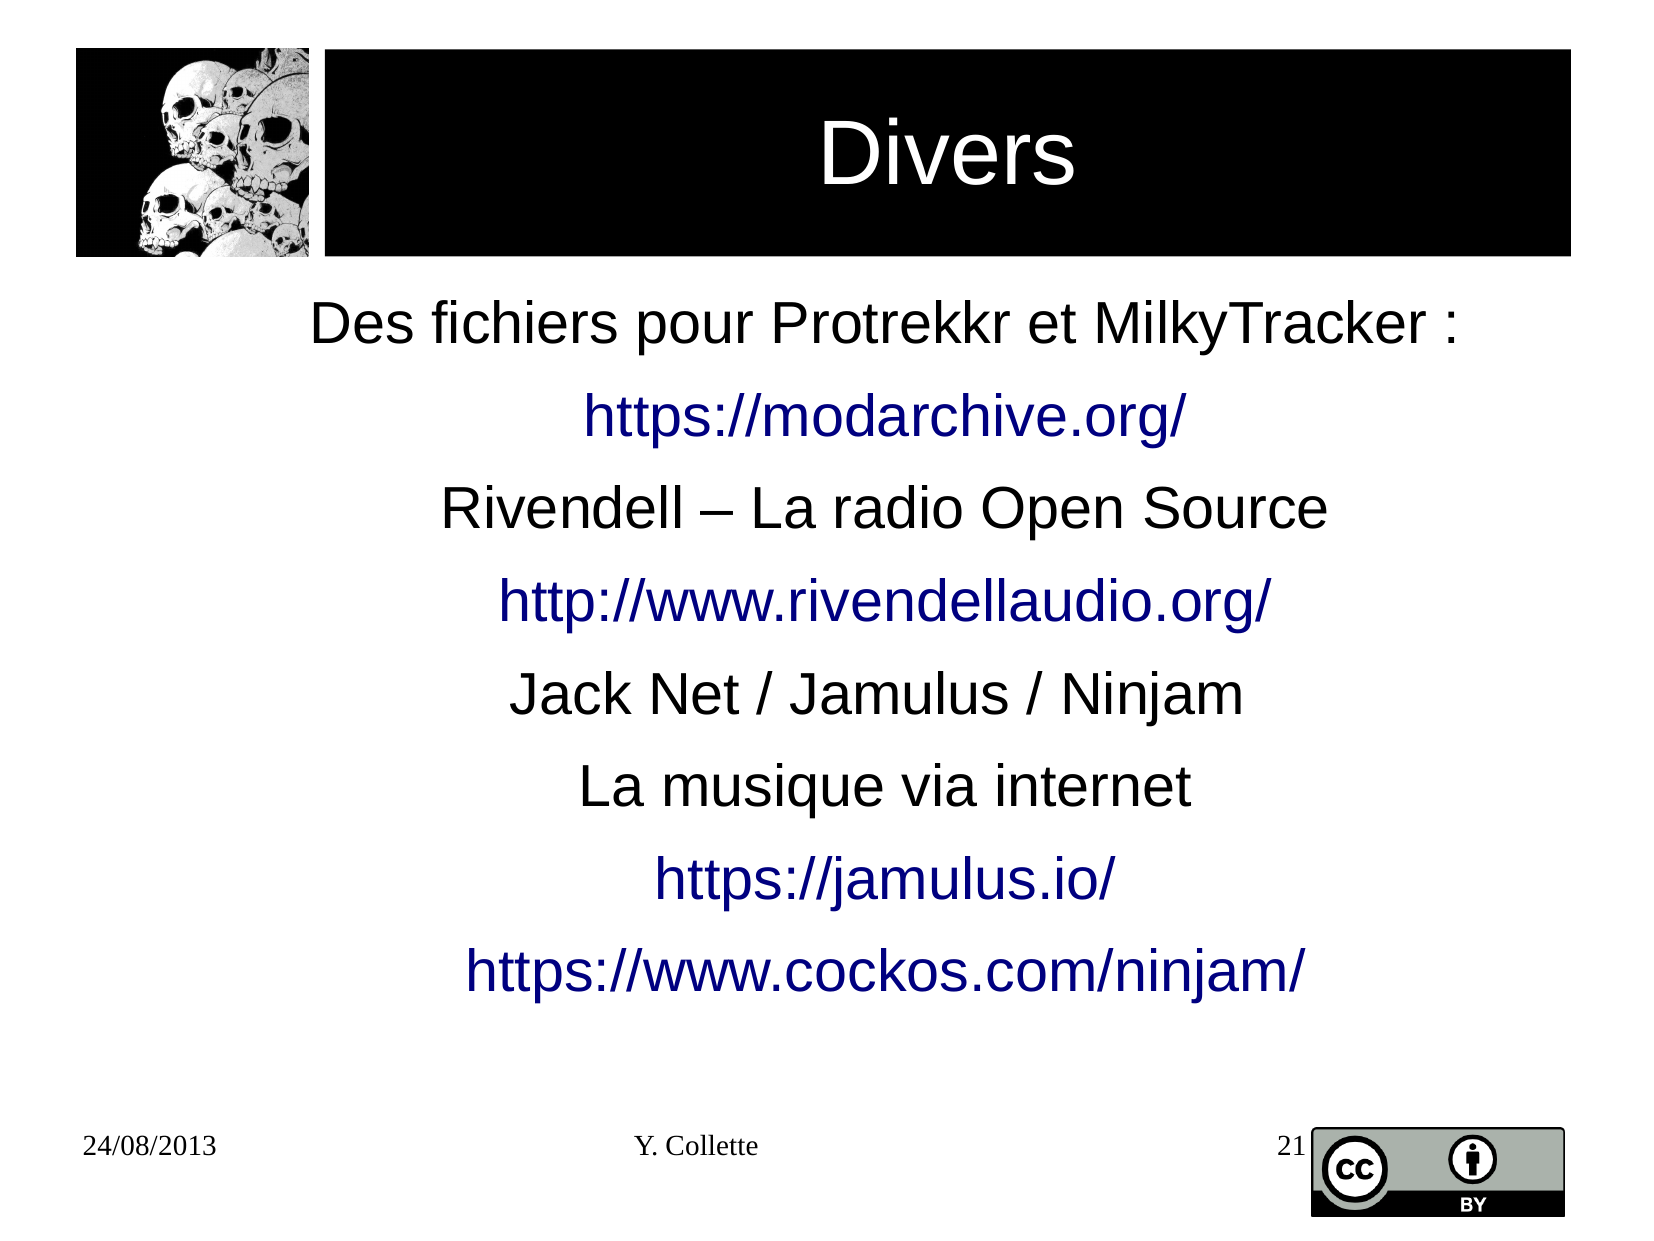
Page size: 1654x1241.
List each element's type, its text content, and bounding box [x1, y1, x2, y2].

list Des fichiers pour Protrekkr et MilkyTracker : https://modarchive.org/ Rivendell – La radio Open Source http://www.rivendellaudio.org/ Jack Net / Jamulus / Ninjam La musique via internet https://jamulus.io/ https://www.cockos.com/ninjam/ [88, 290, 1654, 1010]
title Divers [324, 49, 1571, 257]
picture [1311, 1127, 1565, 1217]
picture [76, 48, 309, 257]
